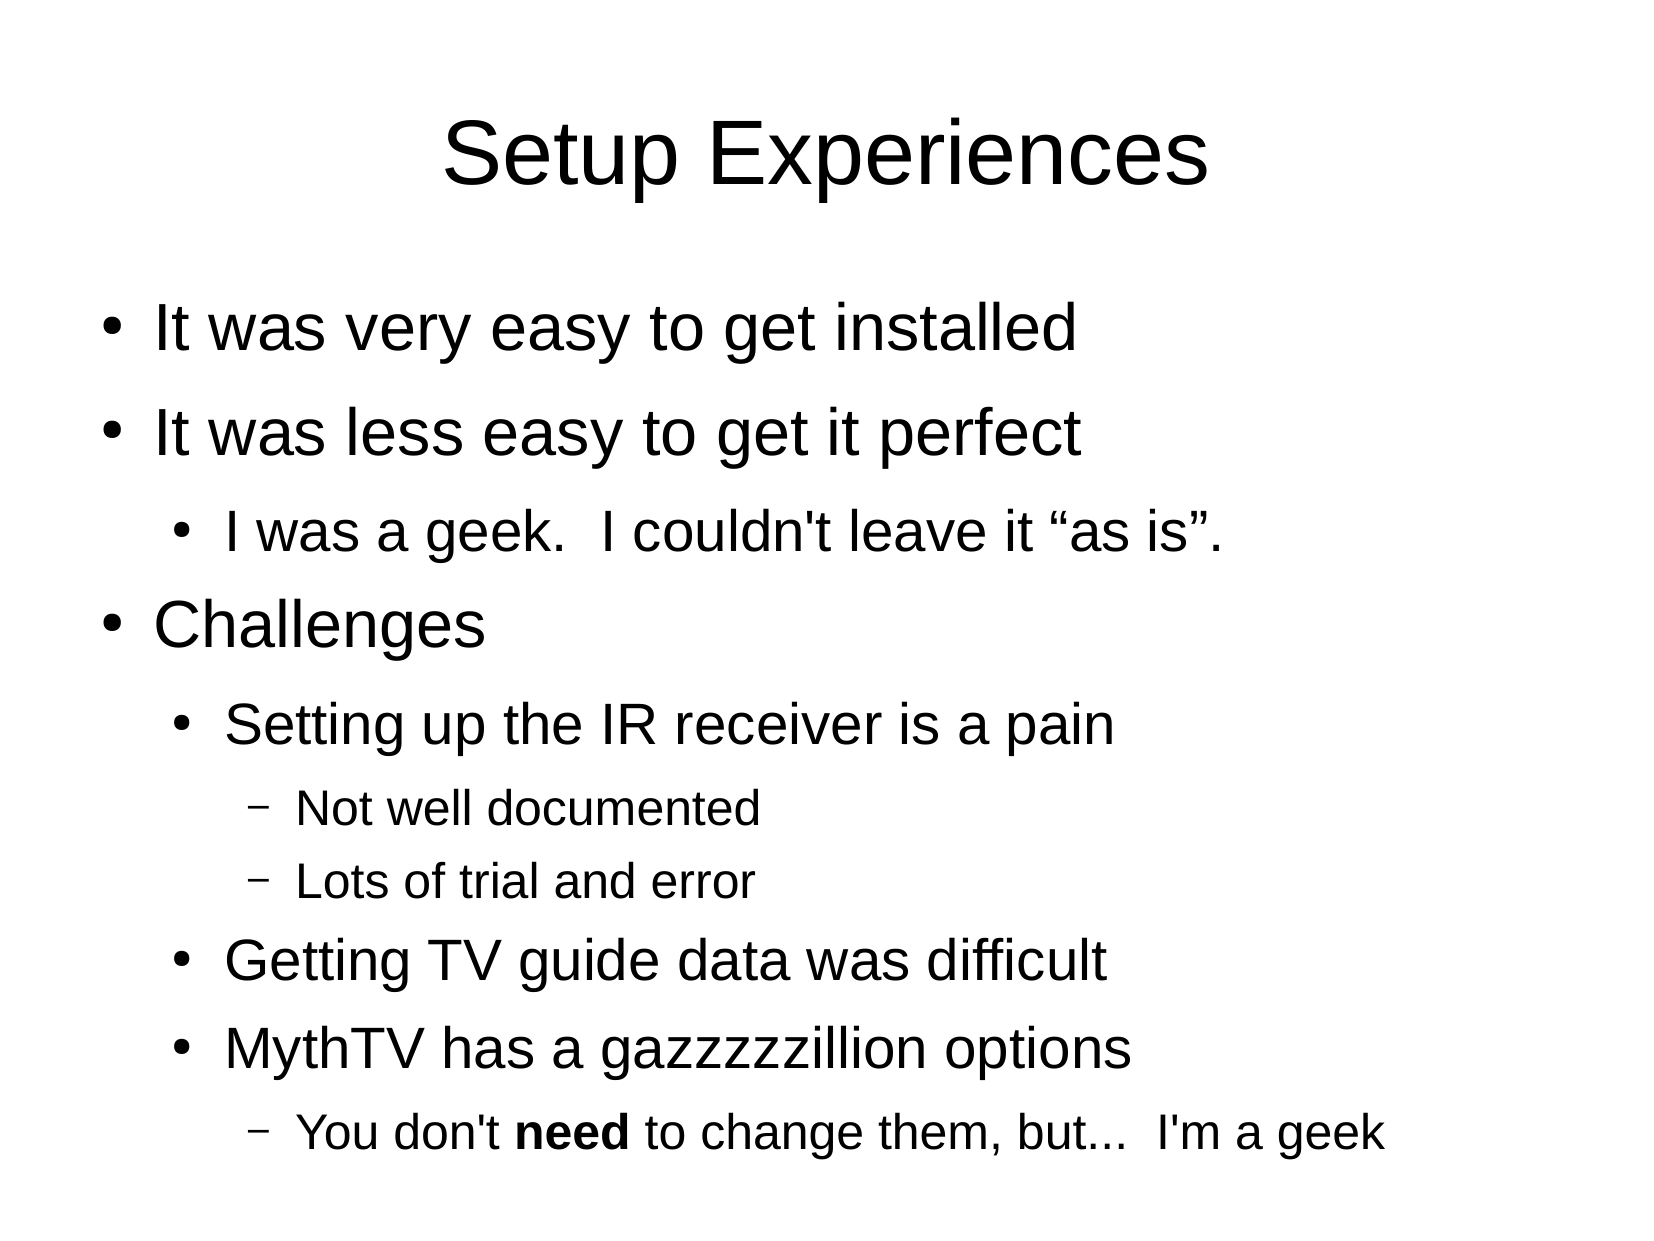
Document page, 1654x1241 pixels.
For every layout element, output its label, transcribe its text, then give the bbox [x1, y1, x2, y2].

list It was very easy to get installed It was less easy to get it perfect I was a geek. I couldn't leave it “as is”. Challenges Setting up the IR receiver is a pain Not well documented Lots of trial and error Getting TV guide data was difficult MythTV has a gazzzzzillion options You don't need to change them, but... I'm a geek [82, 290, 1571, 1161]
title Setup Experiences [82, 49, 1571, 257]
